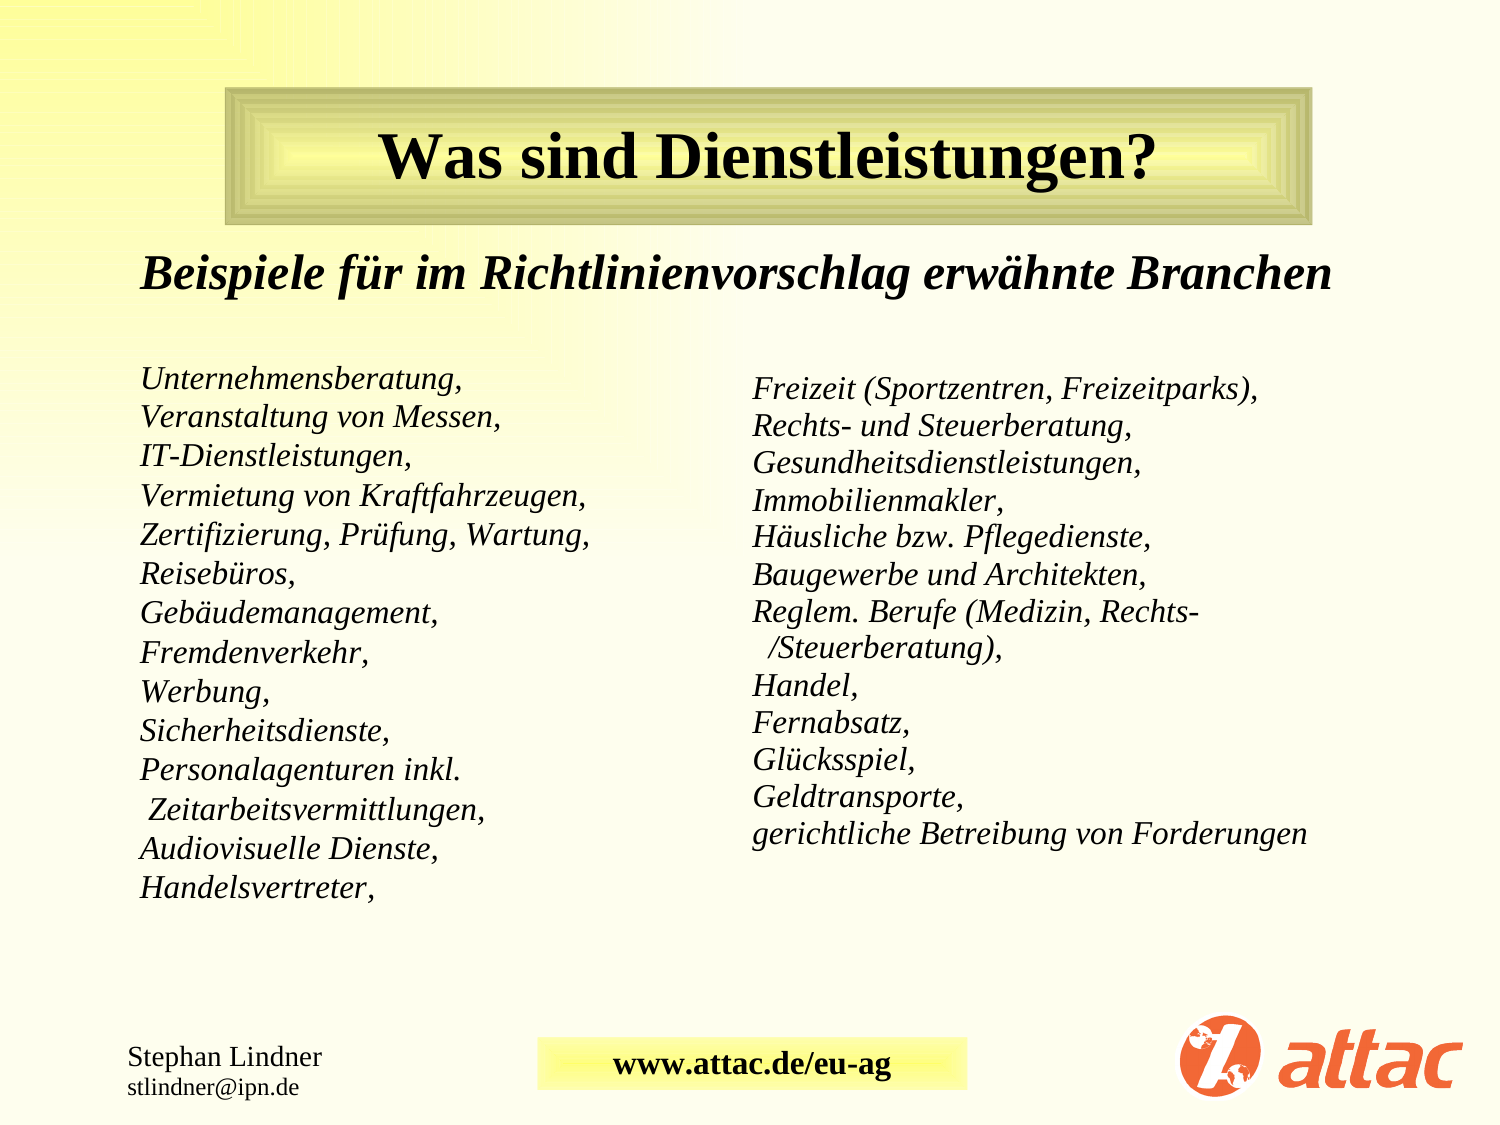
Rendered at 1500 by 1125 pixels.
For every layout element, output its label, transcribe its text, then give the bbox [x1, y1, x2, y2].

text_box Stephan Lindner stlindner@ipn.de [112, 1032, 338, 1109]
picture [1175, 1012, 1463, 1101]
text_box Freizeit (Sportzentren, Freizeitparks), Rechts- und Steuerberatung, Gesundheitsdienstleistungen, Immobilienmakler, Häusliche bzw. Pflegedienste, Baugewerbe und Architekten, Reglem. Berufe (Medizin, Rechts- /Steuerberatung), Handel, Fernabsatz, Glücksspiel, Geldtransporte, gerichtliche Betreibung von Forderungen [737, 362, 1428, 897]
list Beispiele für im Richtlinienvorschlag erwähnte Branchen [125, 237, 1401, 475]
text_box www.attac.de/eu-ag [537, 1037, 968, 1090]
title Was sind Dienstleistungen? [224, 87, 1313, 226]
text_box Unternehmensberatung, Veranstaltung von Messen, IT-Dienstleistungen, Vermietung von Kraftfahrzeugen, Zertifizierung, Prüfung, Wartung, Reisebüros, Gebäudemanagement, Fremdenverkehr, Werbung, Sicherheitsdienste, Personalagenturen inkl. Zeitarbeitsvermittlungen, Audiovisuelle Dienste, Handelsvertreter, [125, 375, 701, 911]
